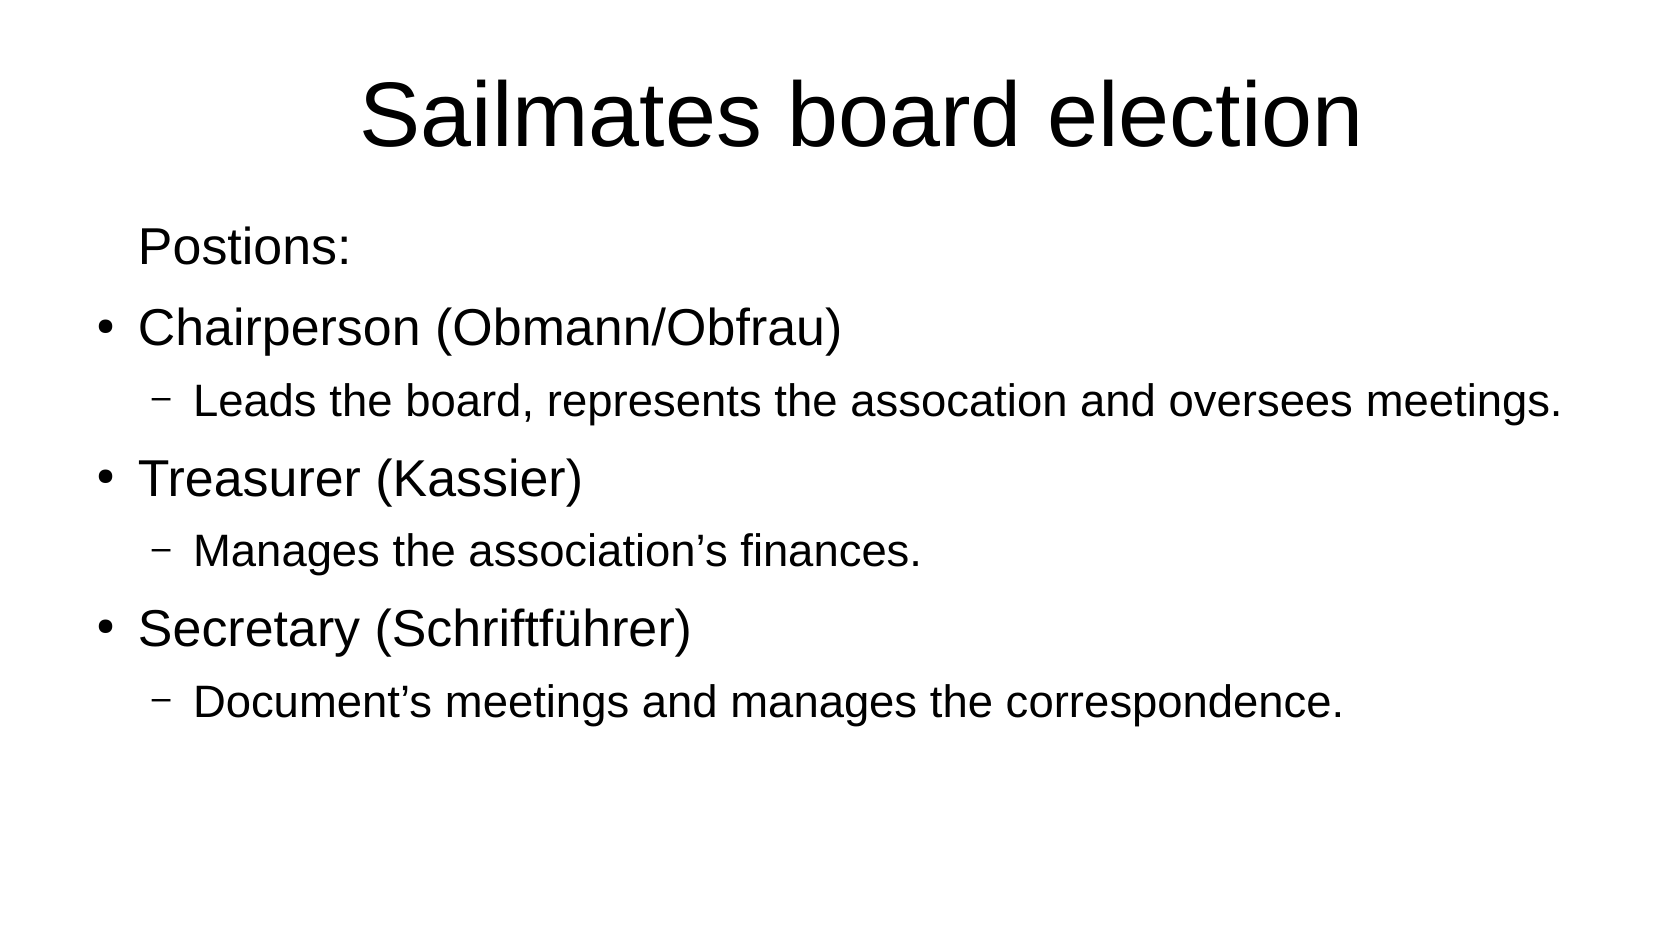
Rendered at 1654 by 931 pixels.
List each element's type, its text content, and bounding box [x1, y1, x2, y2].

title Sailmates board election [82, 37, 1571, 193]
list Postions: Chairperson (Obmann/Obfrau) Leads the board, represents the assocation and oversees meetings. Treasurer (Kassier) Manages the association’s finances. Secretary (Schriftführer) Document’s meetings and manages the correspondence. [82, 217, 1571, 758]
